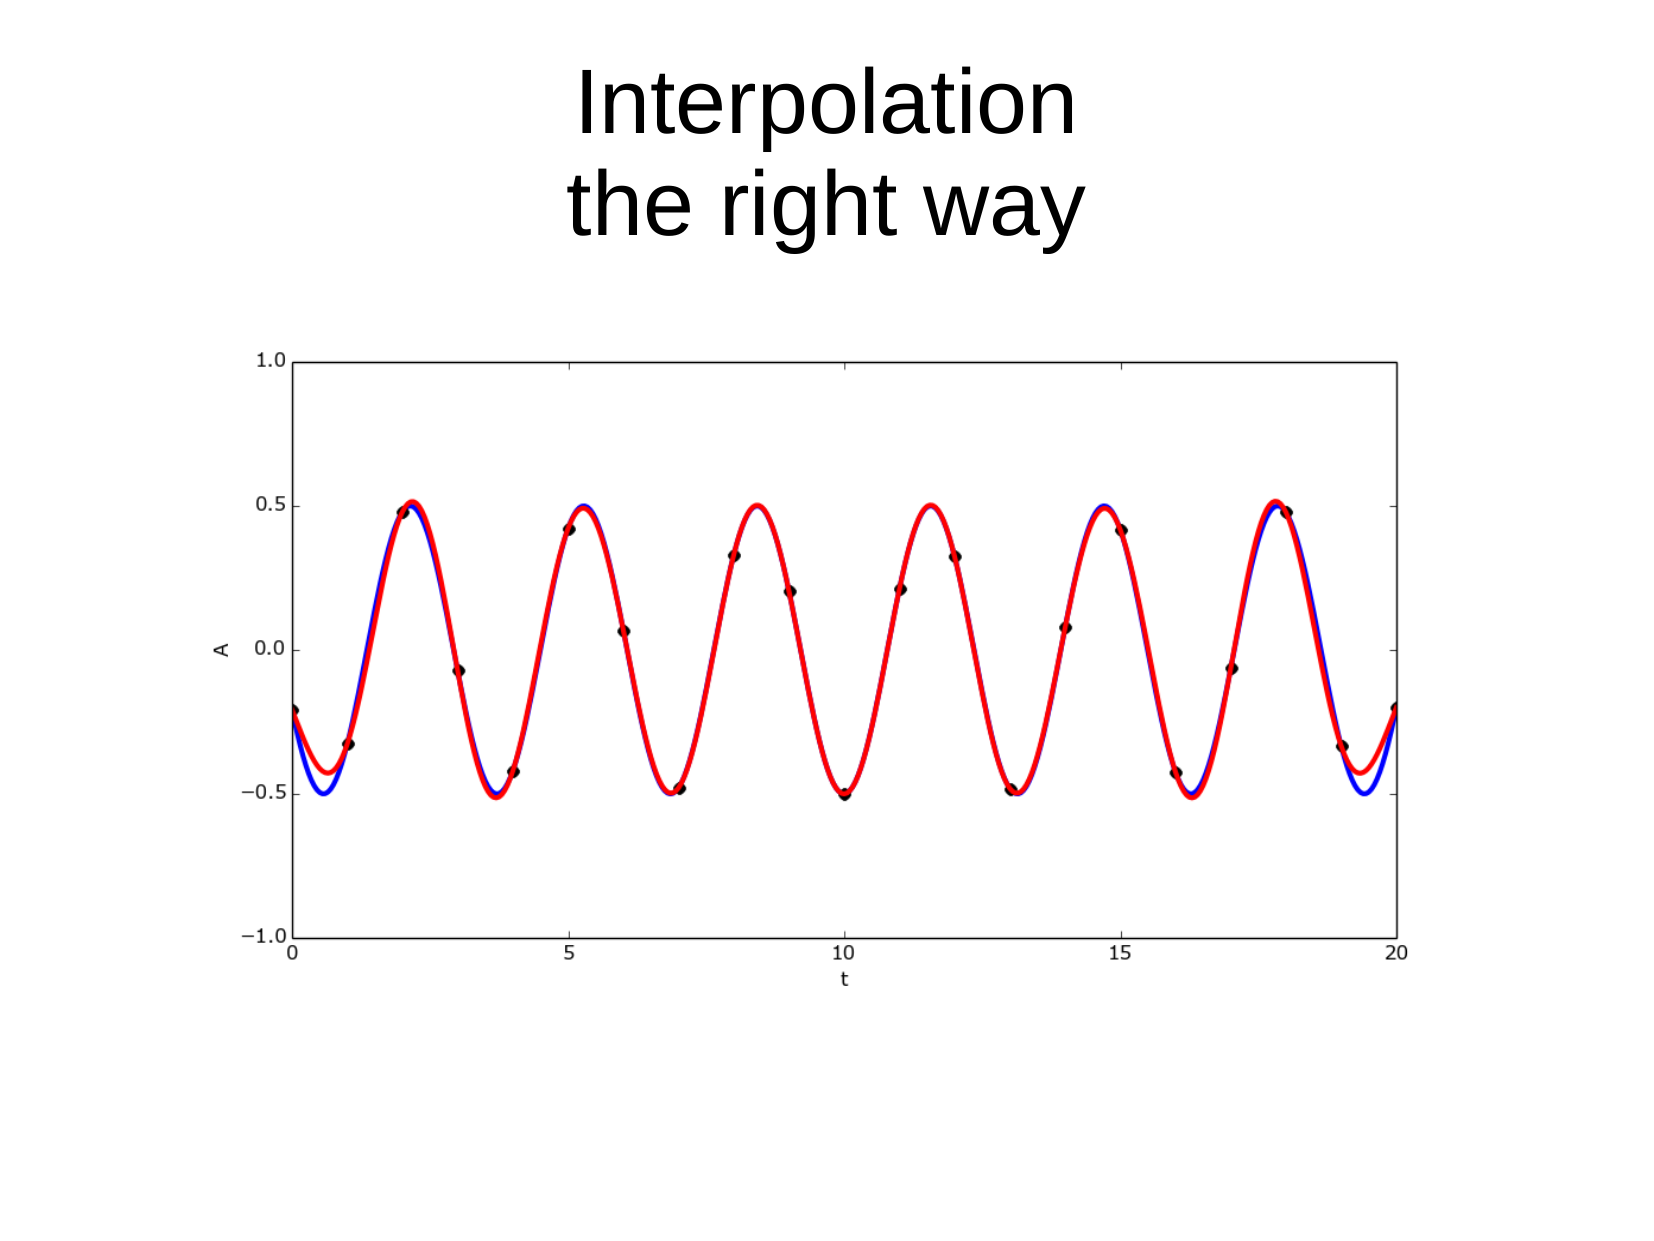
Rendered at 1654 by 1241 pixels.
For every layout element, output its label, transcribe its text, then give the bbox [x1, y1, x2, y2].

title Interpolation the right way [82, 49, 1571, 257]
picture [114, 290, 1539, 1010]
